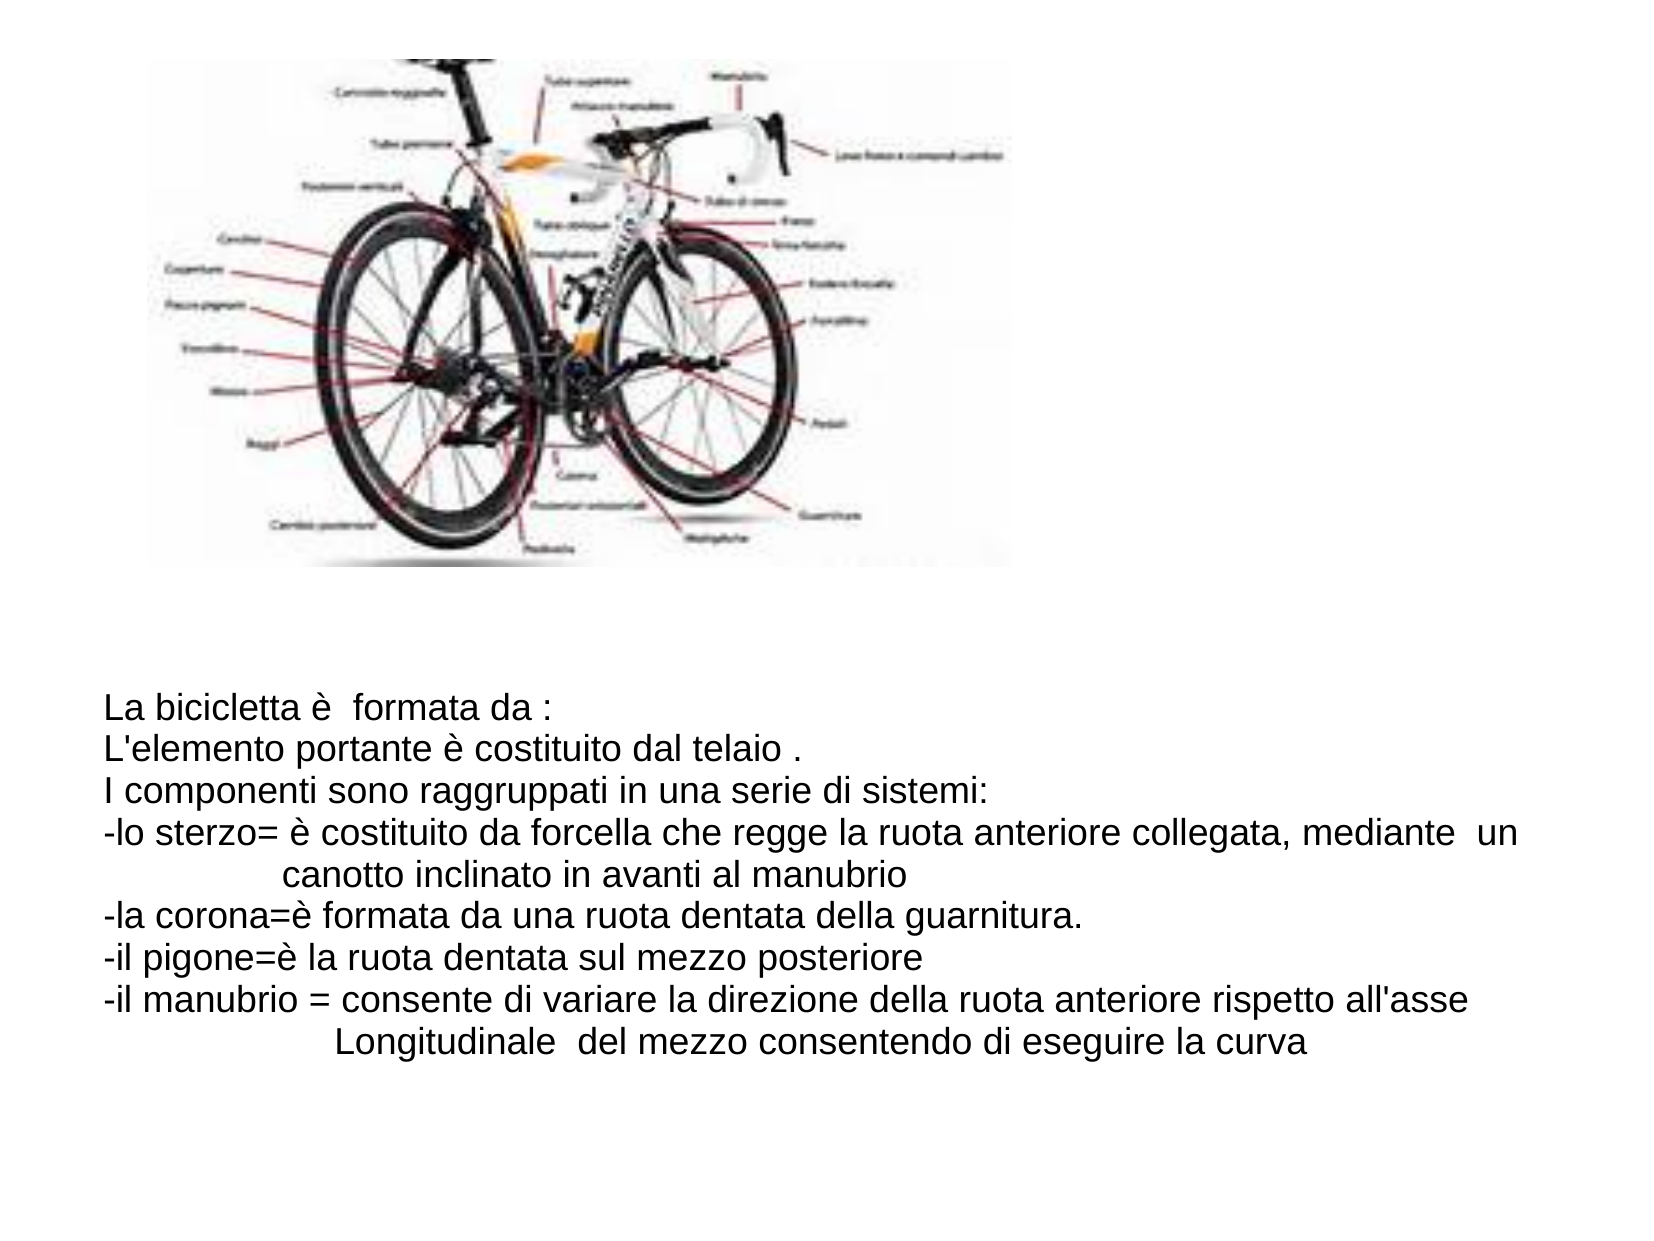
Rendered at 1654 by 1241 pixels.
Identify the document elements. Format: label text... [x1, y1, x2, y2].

picture [147, 59, 1012, 567]
text_box La bicicletta è formata da : L'elemento portante è costituito dal telaio . I componenti sono raggruppati in una serie di sistemi: -lo sterzo= è costituito da forcella che regge la ruota anteriore collegata, mediante un canotto inclinato in avanti al manubrio -la corona=è formata da una ruota dentata della guarnitura. -il pigone=è la ruota dentata sul mezzo posteriore -il manubrio = consente di variare la direzione della ruota anteriore rispetto all'asse Longitudinale del mezzo consentendo di eseguire la curva [88, 679, 1625, 1071]
